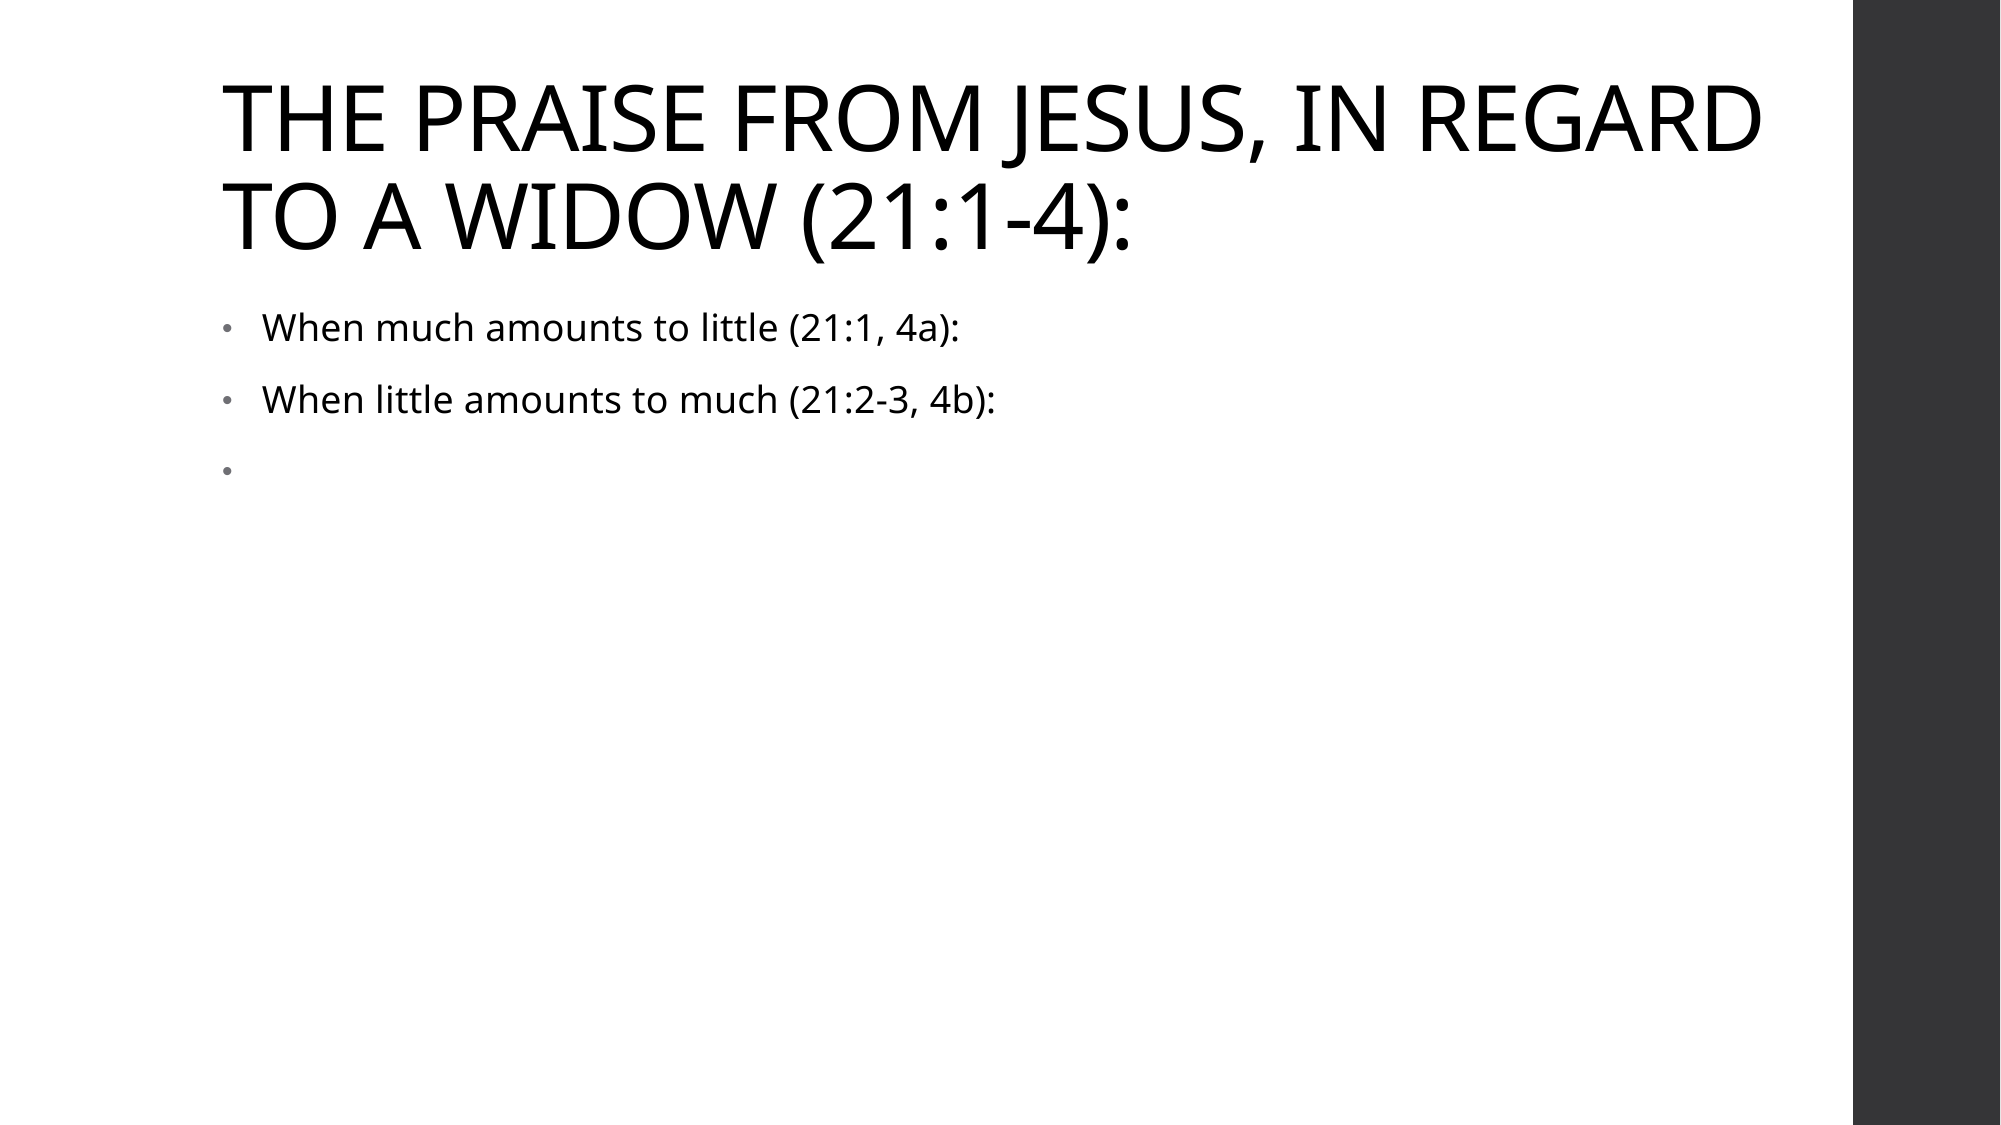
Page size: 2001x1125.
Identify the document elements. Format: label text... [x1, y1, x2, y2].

list When much amounts to little (21:1, 4a): When little amounts to much (21:2-3, 4b): [206, 299, 1617, 1014]
title THE PRAISE FROM JESUS, IN REGARD TO A WIDOW (21:1-4): [206, 60, 1797, 278]
